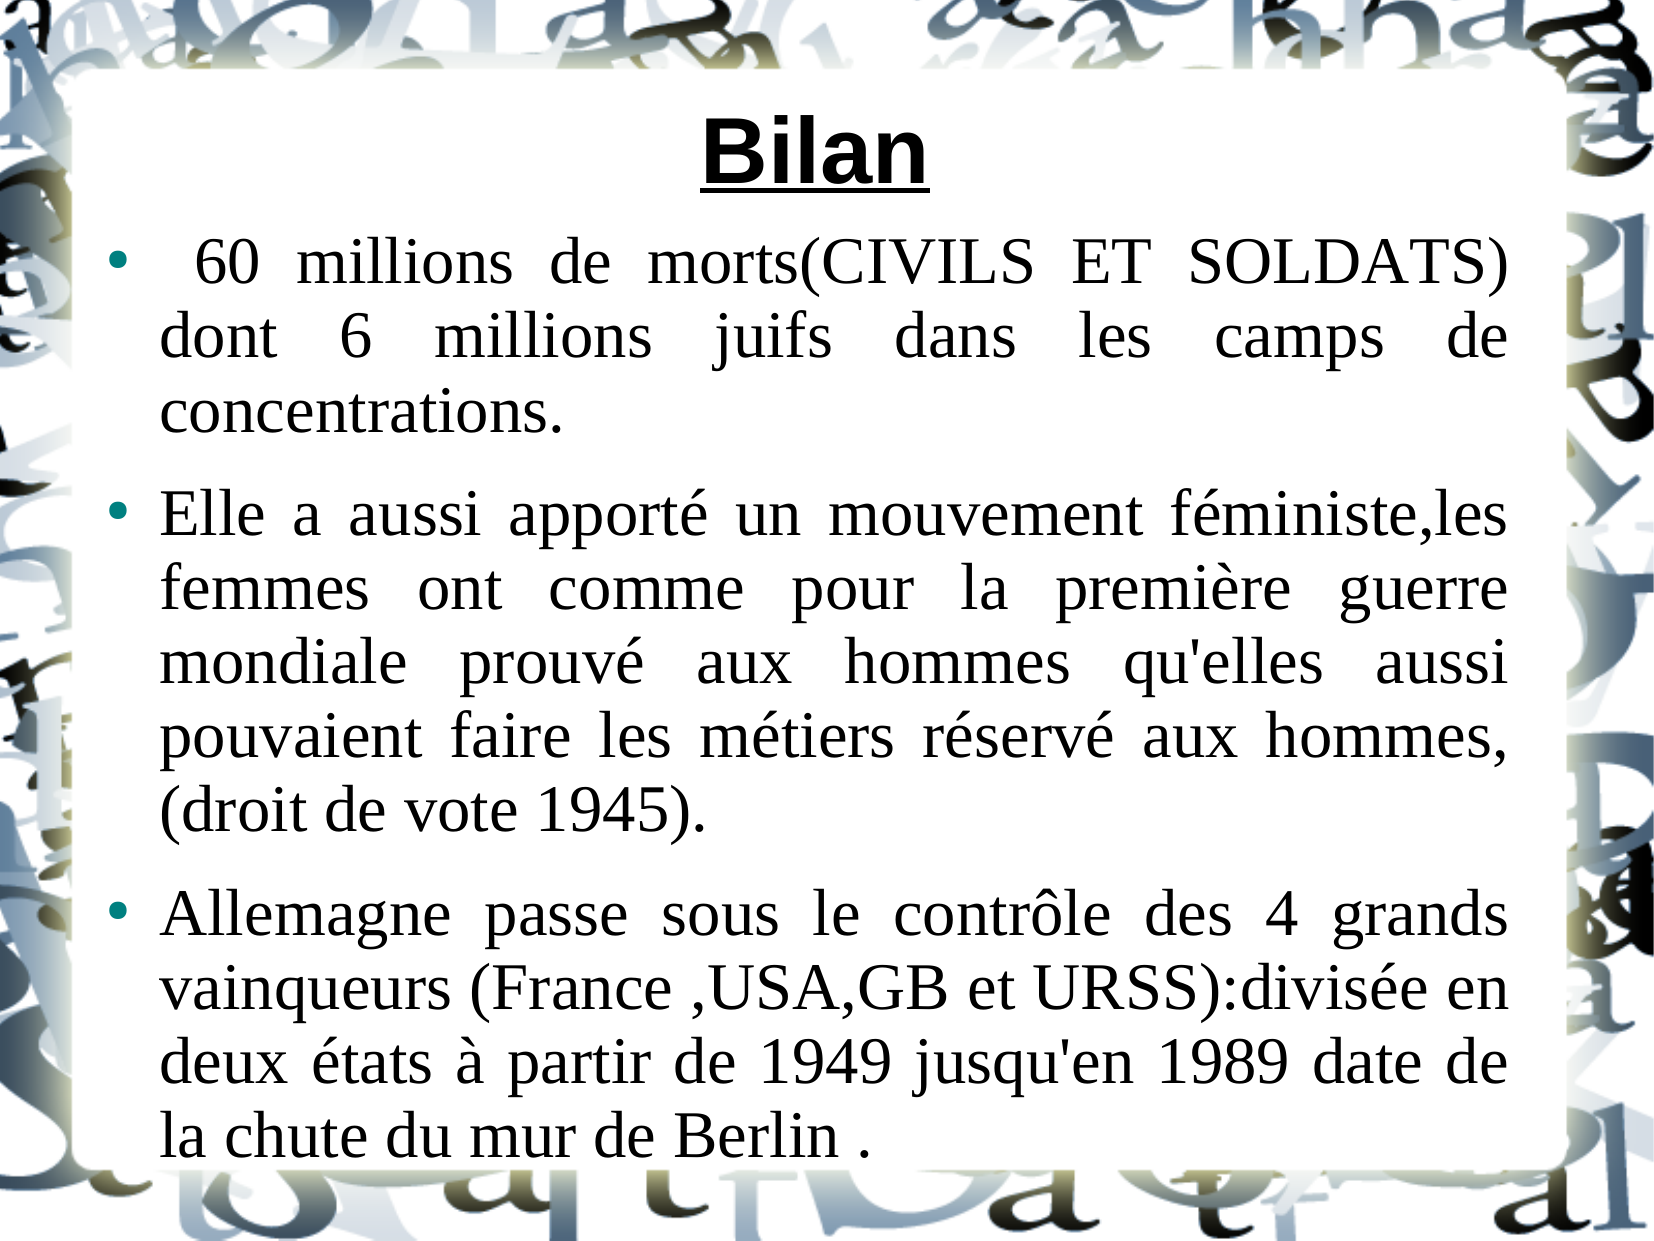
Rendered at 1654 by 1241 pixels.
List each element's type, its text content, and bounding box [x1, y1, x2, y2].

title Bilan [70, 47, 1560, 255]
picture [0, 0, 1654, 1241]
list 60 millions de morts(CIVILS ET SOLDATS) dont 6 millions juifs dans les camps de concentrations. Elle a aussi apporté un mouvement féministe,les femmes ont comme pour la première guerre mondiale prouvé aux hommes qu'elles aussi pouvaient faire les métiers réservé aux hommes,(droit de vote 1945). Allemagne passe sous le contrôle des 4 grands vainqueurs (France ,USA,GB et URSS):divisée en deux états à partir de 1949 jusqu'en 1989 date de la chute du mur de Berlin . [88, 224, 1512, 1241]
